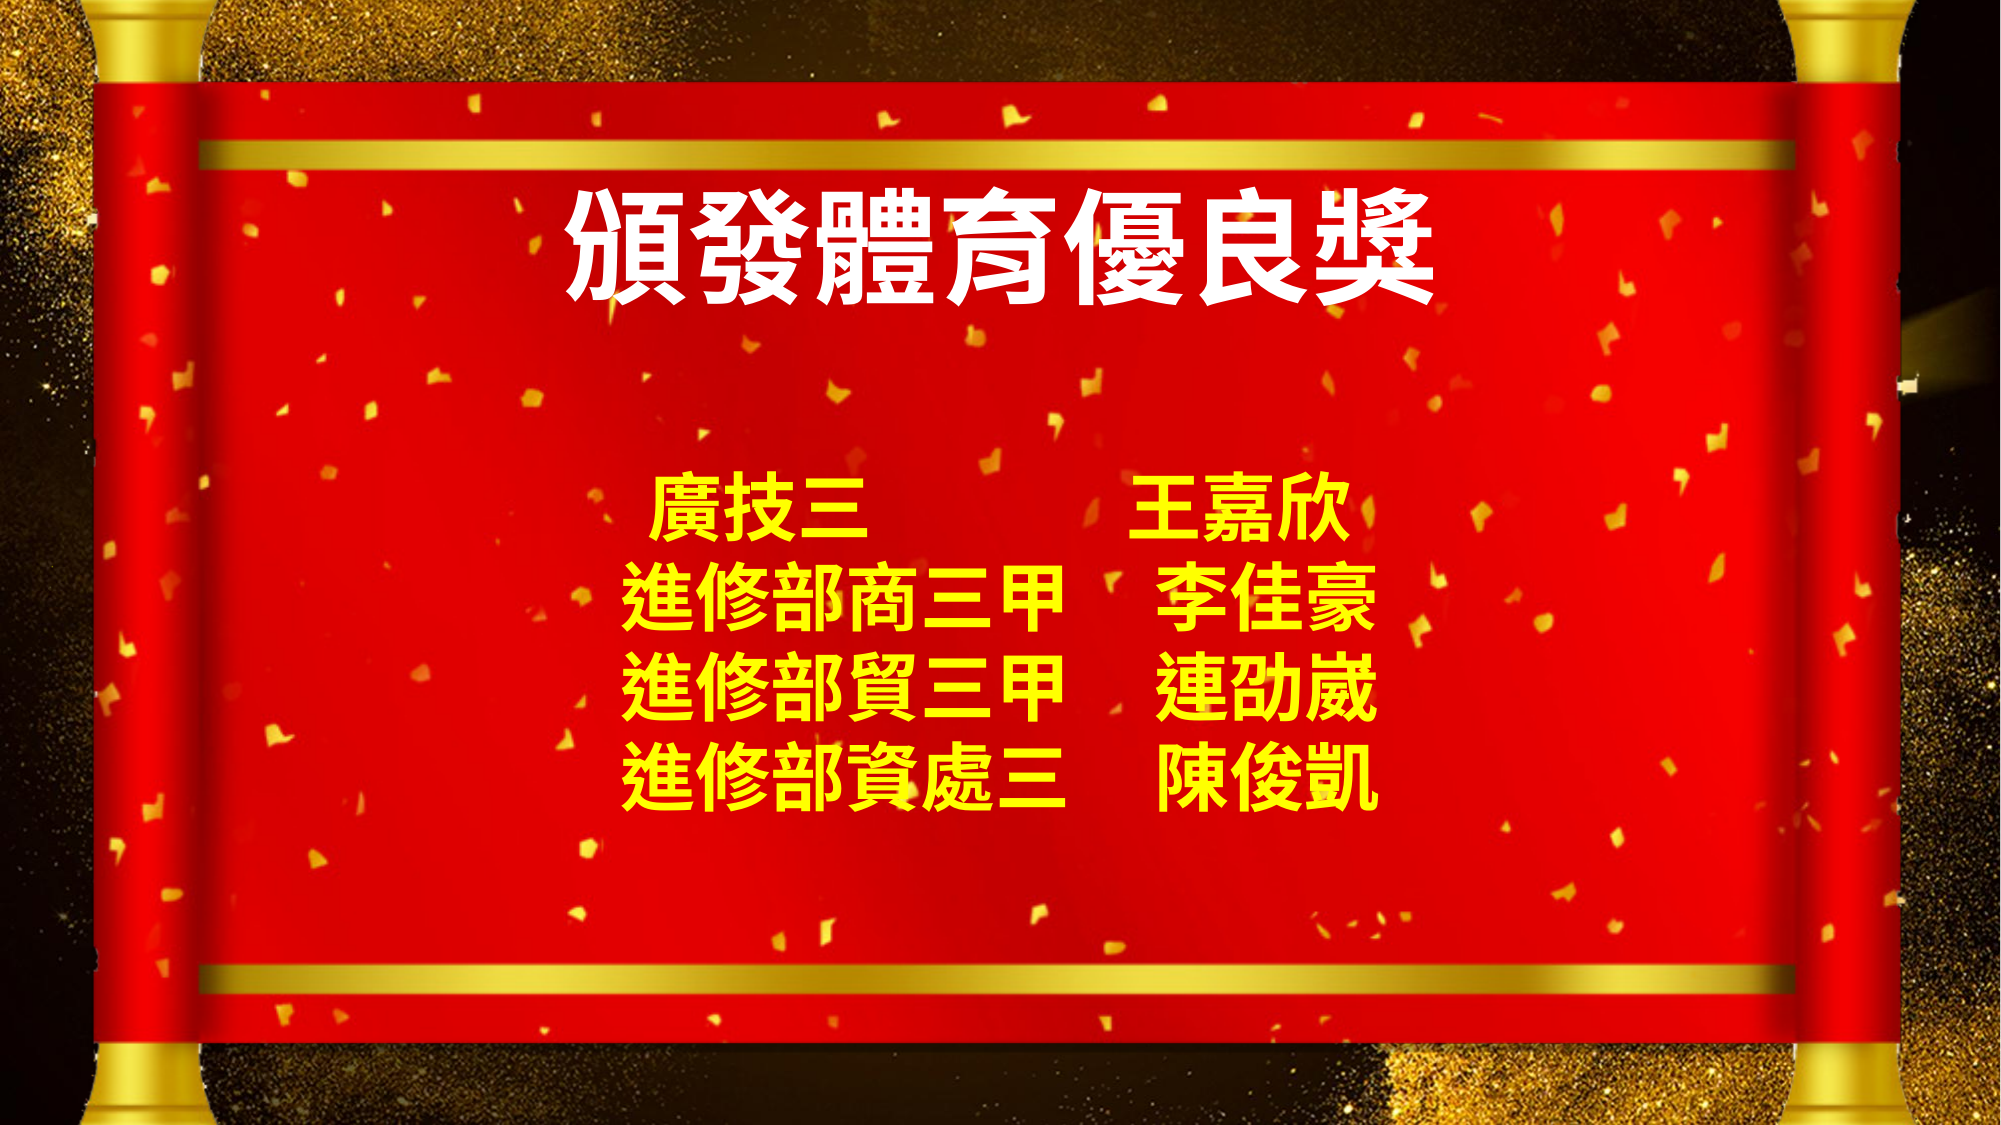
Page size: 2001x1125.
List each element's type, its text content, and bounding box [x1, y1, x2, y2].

text_box 廣技三 王嘉欣 進修部商三甲 李佳豪 進修部貿三甲 連劭崴 進修部資處三 陳俊凱 [513, 453, 1487, 832]
text_box 頒發體育優良獎 [451, 162, 1549, 330]
